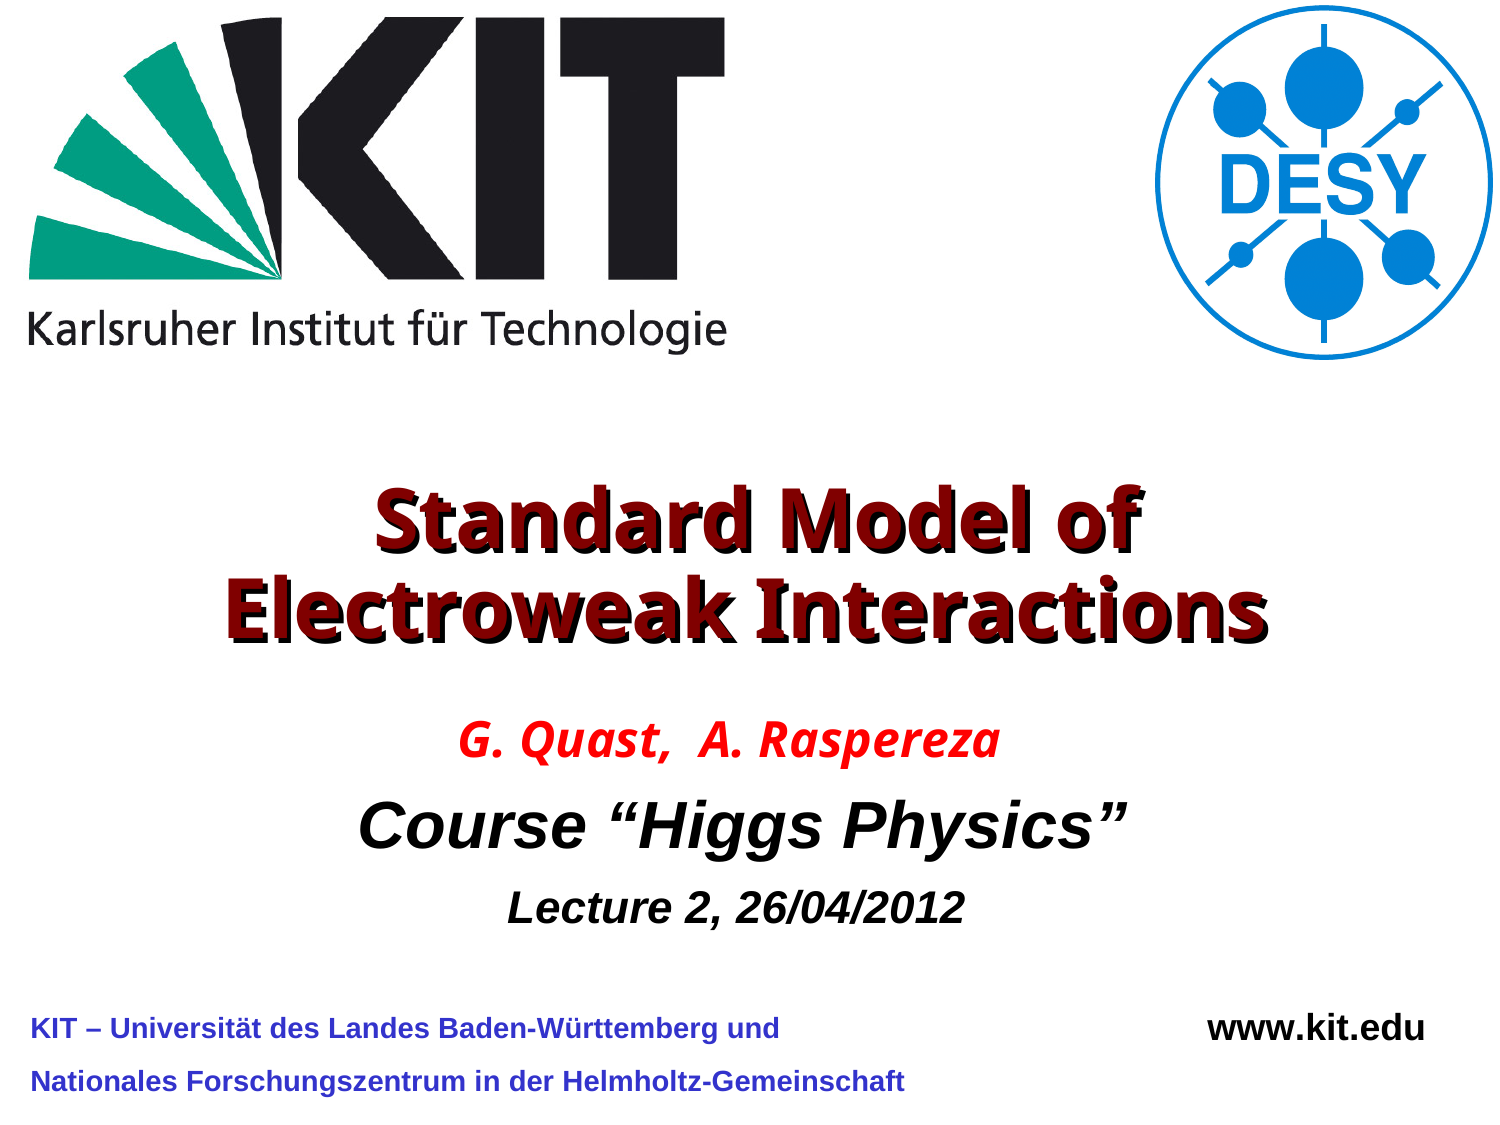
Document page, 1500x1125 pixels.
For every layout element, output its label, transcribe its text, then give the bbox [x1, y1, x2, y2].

text_box www.kit.edu [1136, 995, 1497, 1056]
picture [23, 15, 729, 355]
text_box G. Quast, A. Raspereza Course “Higgs Physics” Lecture 2, 26/04/2012 KIT – Universität des Landes Baden-Württemberg und Nationales Forschungszentrum in der Helmholtz-Gemeinschaft [30, 835, 1456, 1125]
text_box Standard Model of Electroweak Interactions [5, 440, 1500, 693]
picture [1155, 5, 1493, 361]
